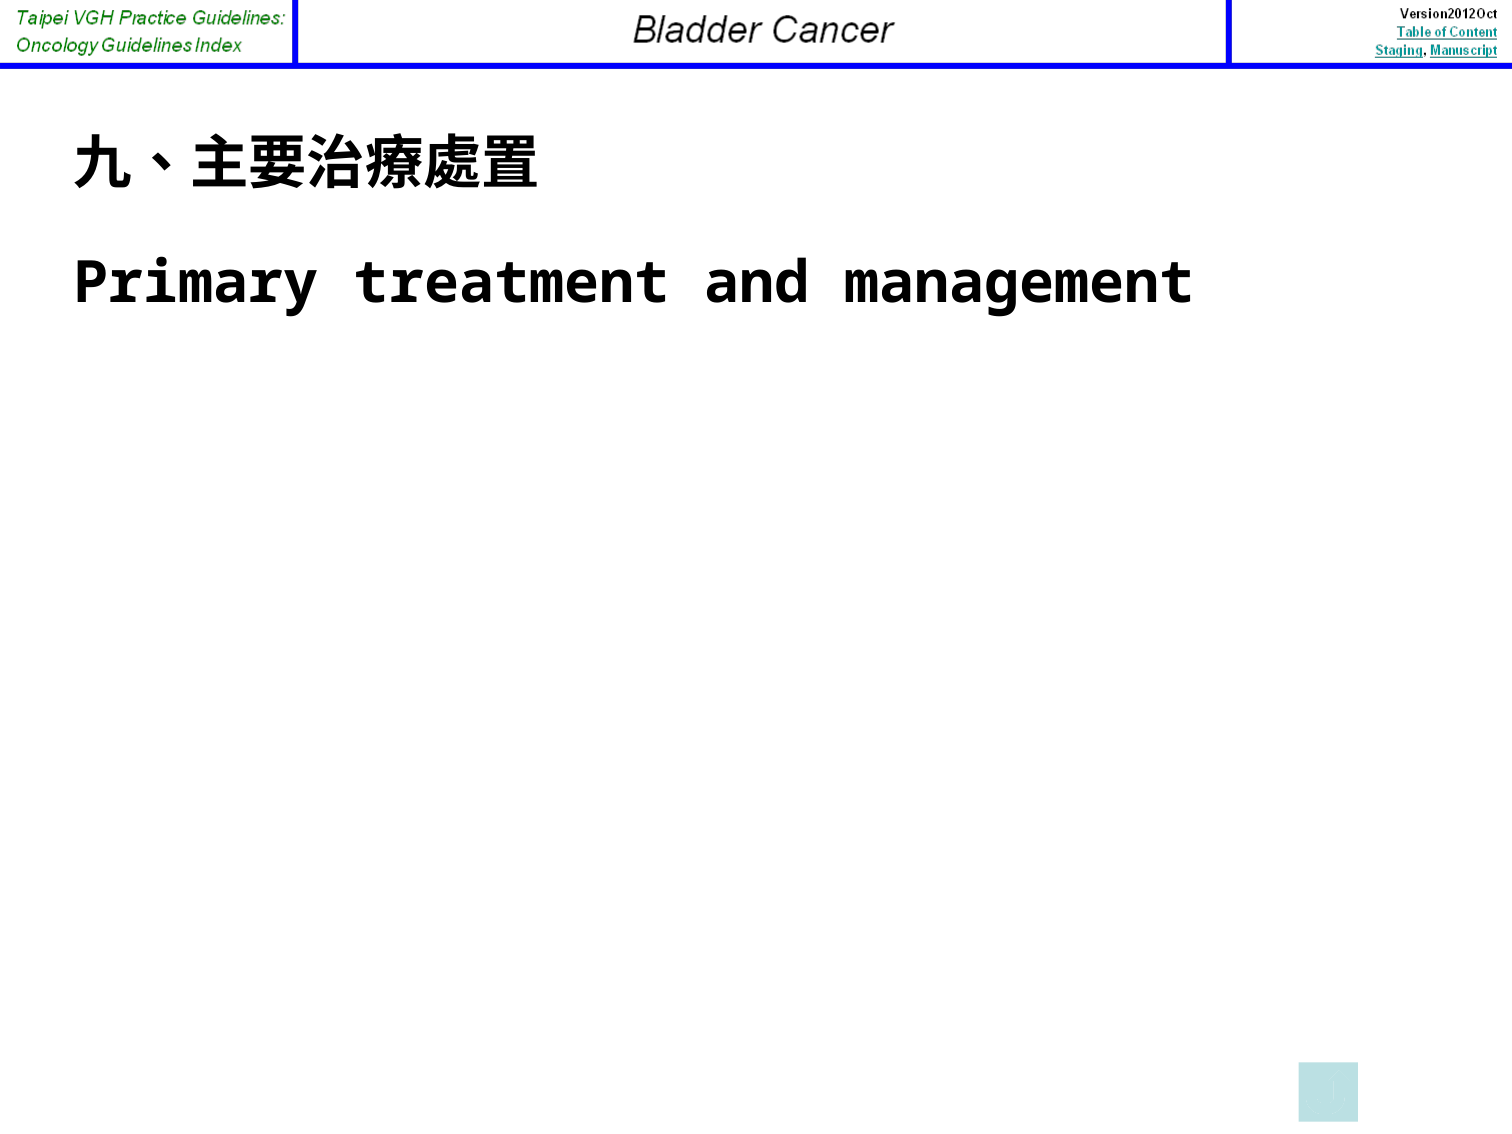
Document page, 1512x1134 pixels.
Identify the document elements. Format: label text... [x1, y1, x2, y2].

subtitle 九、主要治療處置 Primary treatment and management [58, 82, 1477, 839]
